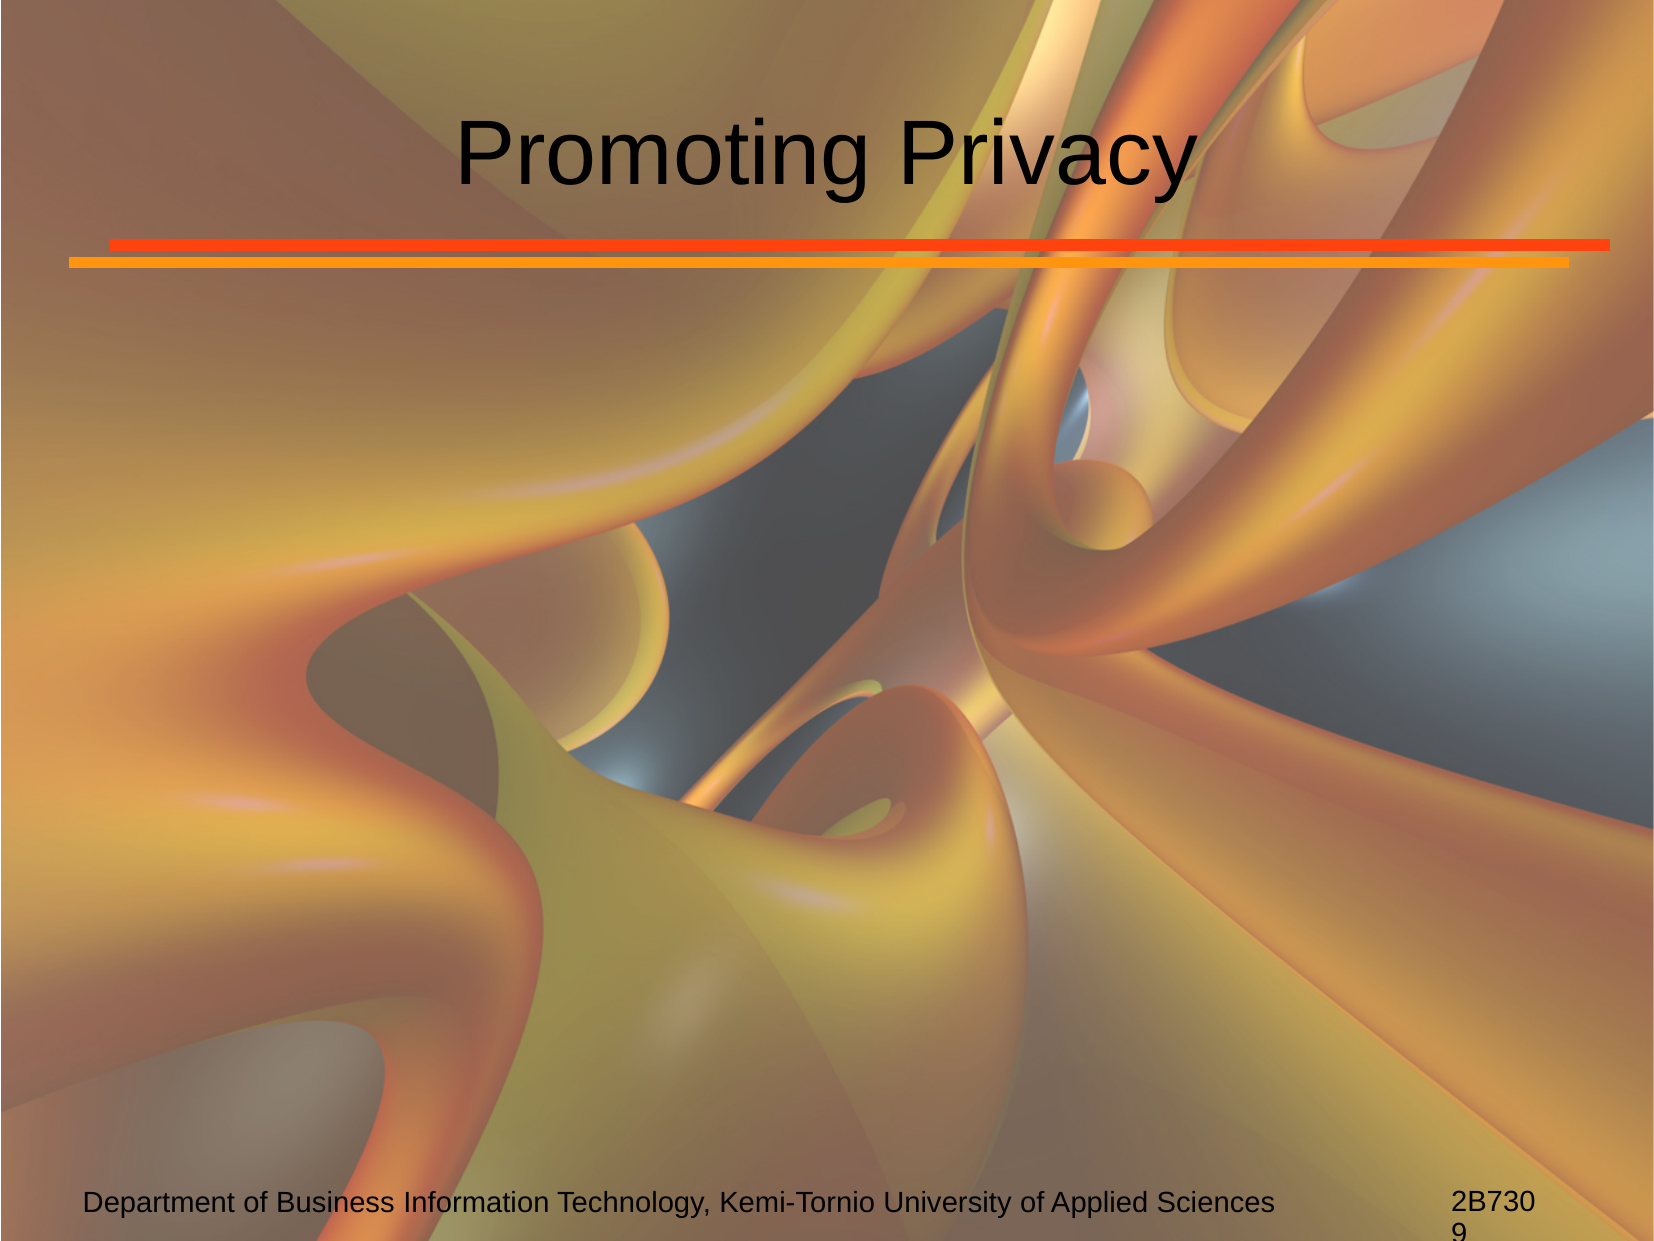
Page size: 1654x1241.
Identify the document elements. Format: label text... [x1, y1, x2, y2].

title Promoting Privacy [82, 56, 1571, 250]
